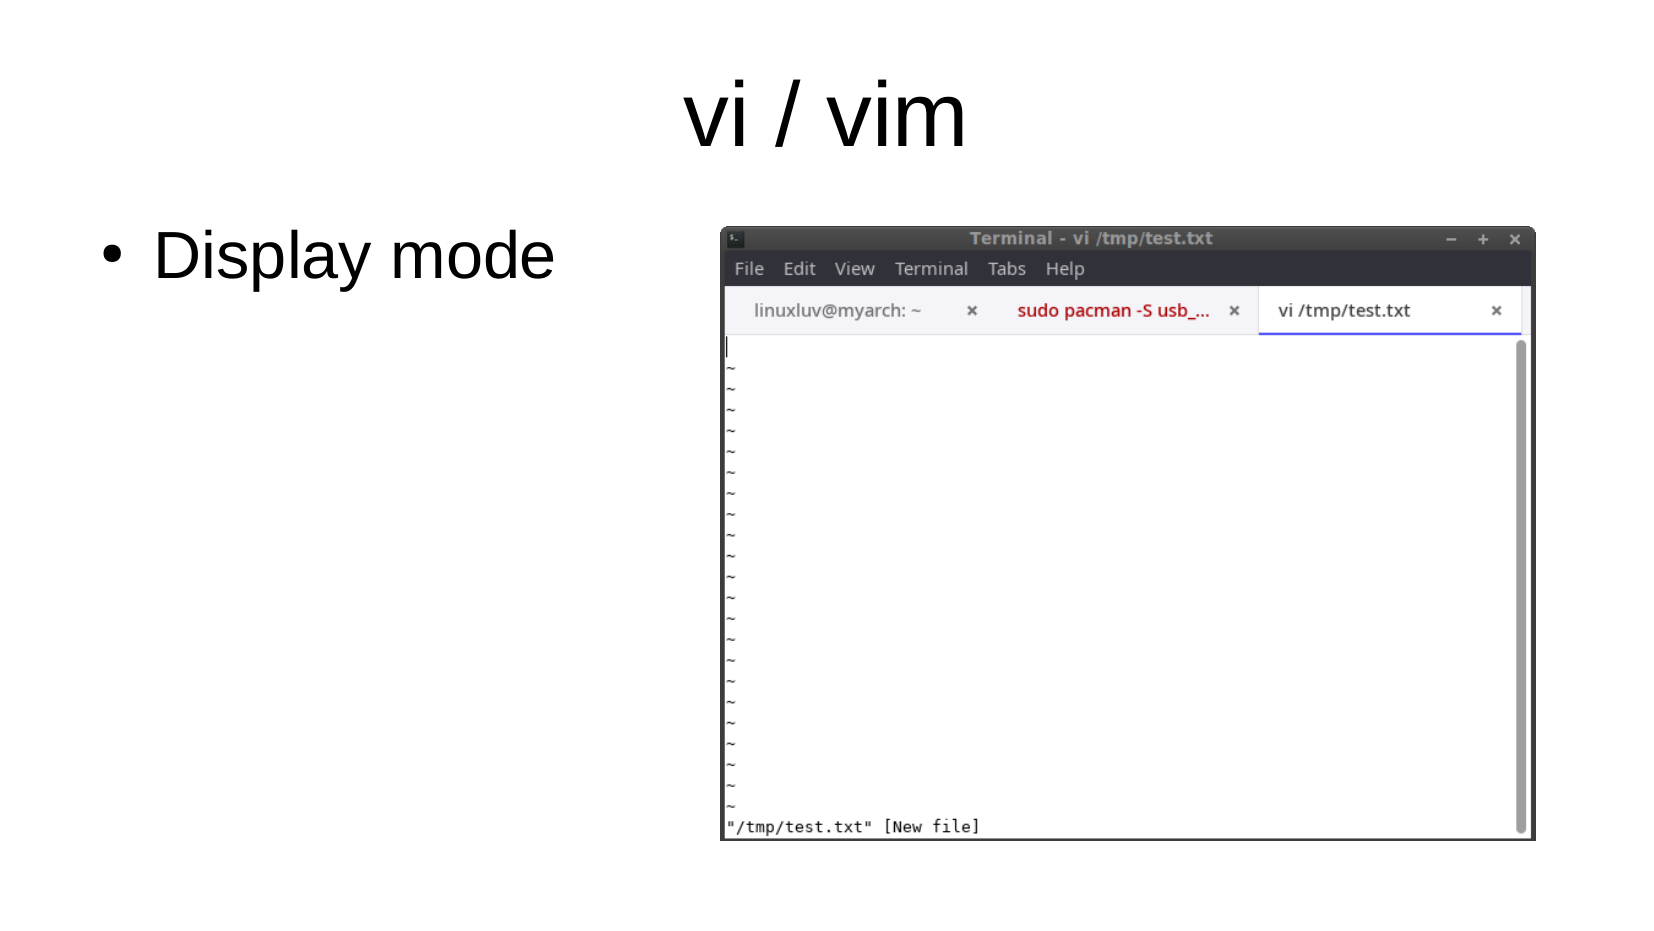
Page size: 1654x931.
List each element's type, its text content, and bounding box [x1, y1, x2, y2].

title vi / vim [82, 37, 1571, 193]
picture [720, 226, 1536, 841]
list Display mode [82, 217, 1571, 758]
